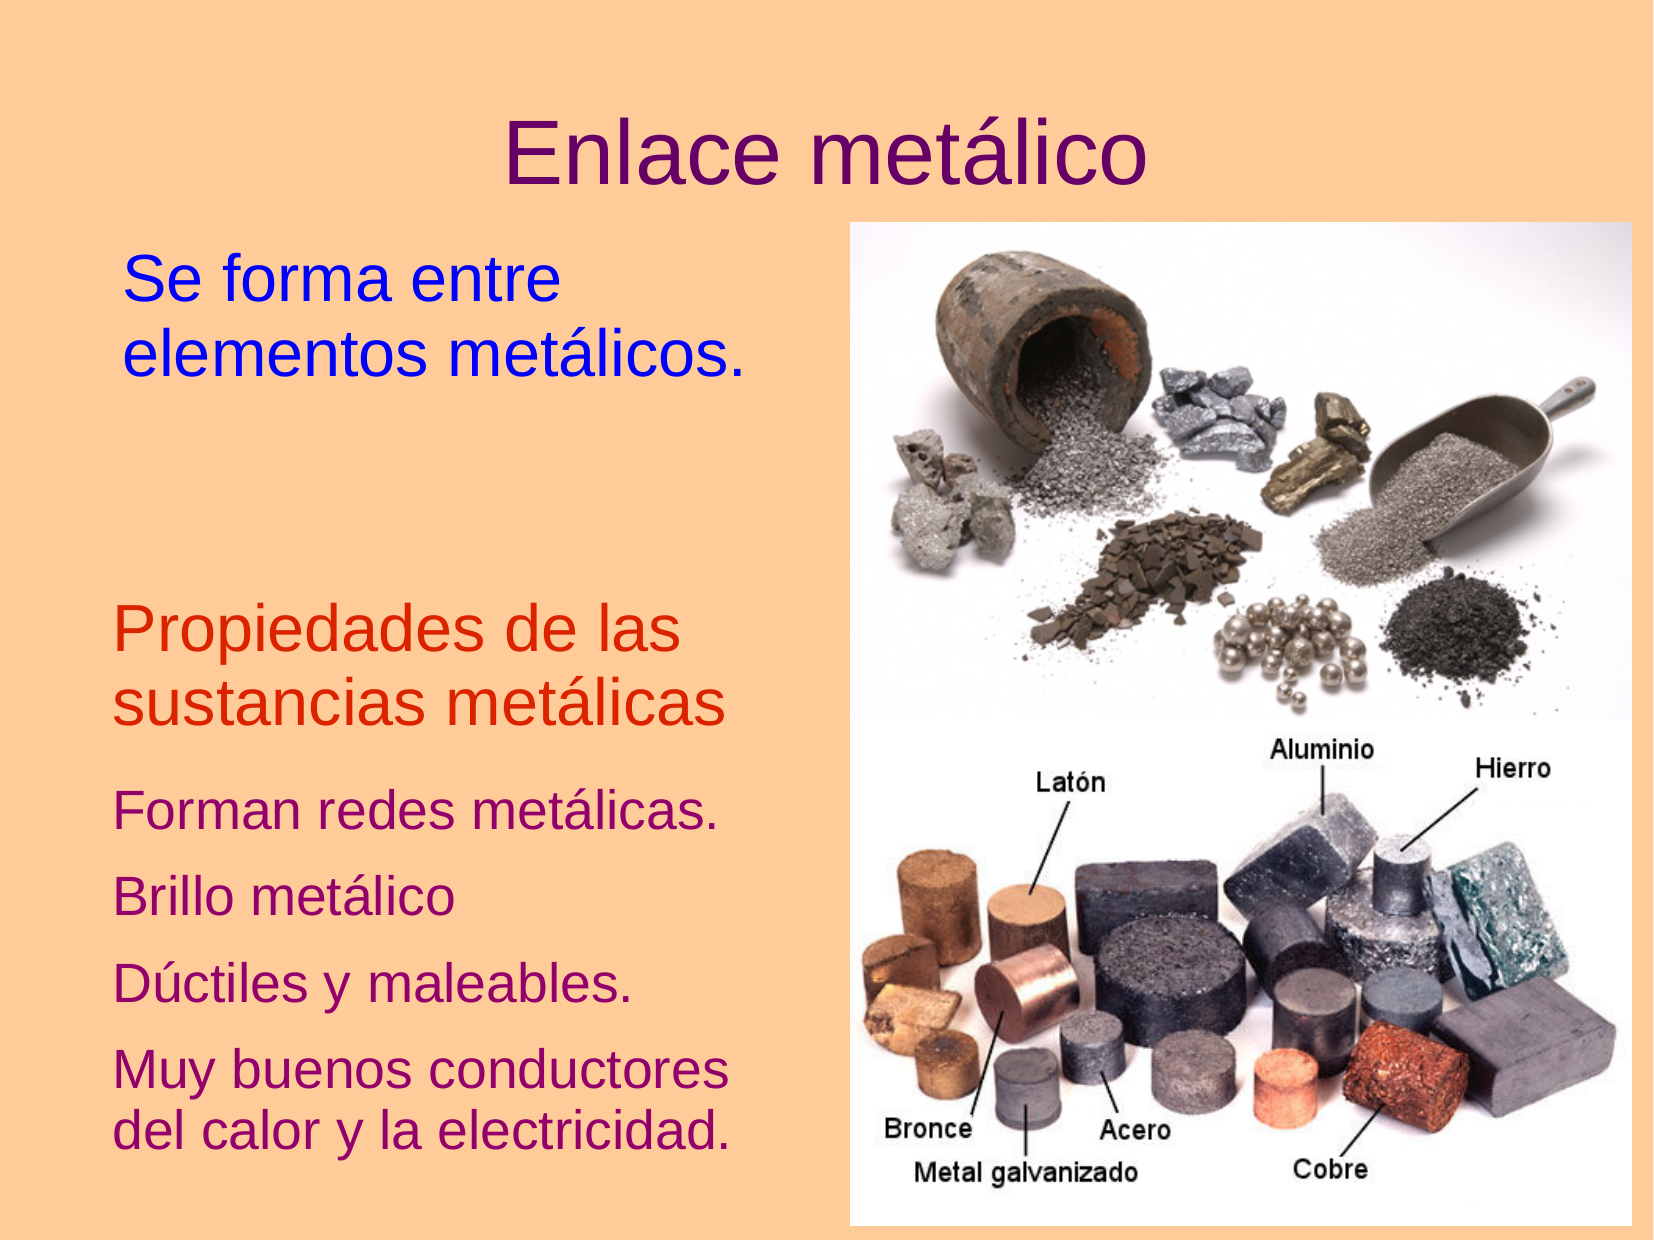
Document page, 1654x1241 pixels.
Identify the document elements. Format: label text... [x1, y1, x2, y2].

title Enlace metálico [82, 49, 1571, 257]
picture [850, 222, 1632, 1226]
list Forman redes metálicas. Brillo metálico Dúctiles y maleables. Muy buenos conductores del calor y la electricidad. [53, 779, 780, 1170]
text_box Se forma entre elementos metálicos. [51, 241, 780, 449]
list Propiedades de las sustancias metálicas [41, 590, 768, 839]
